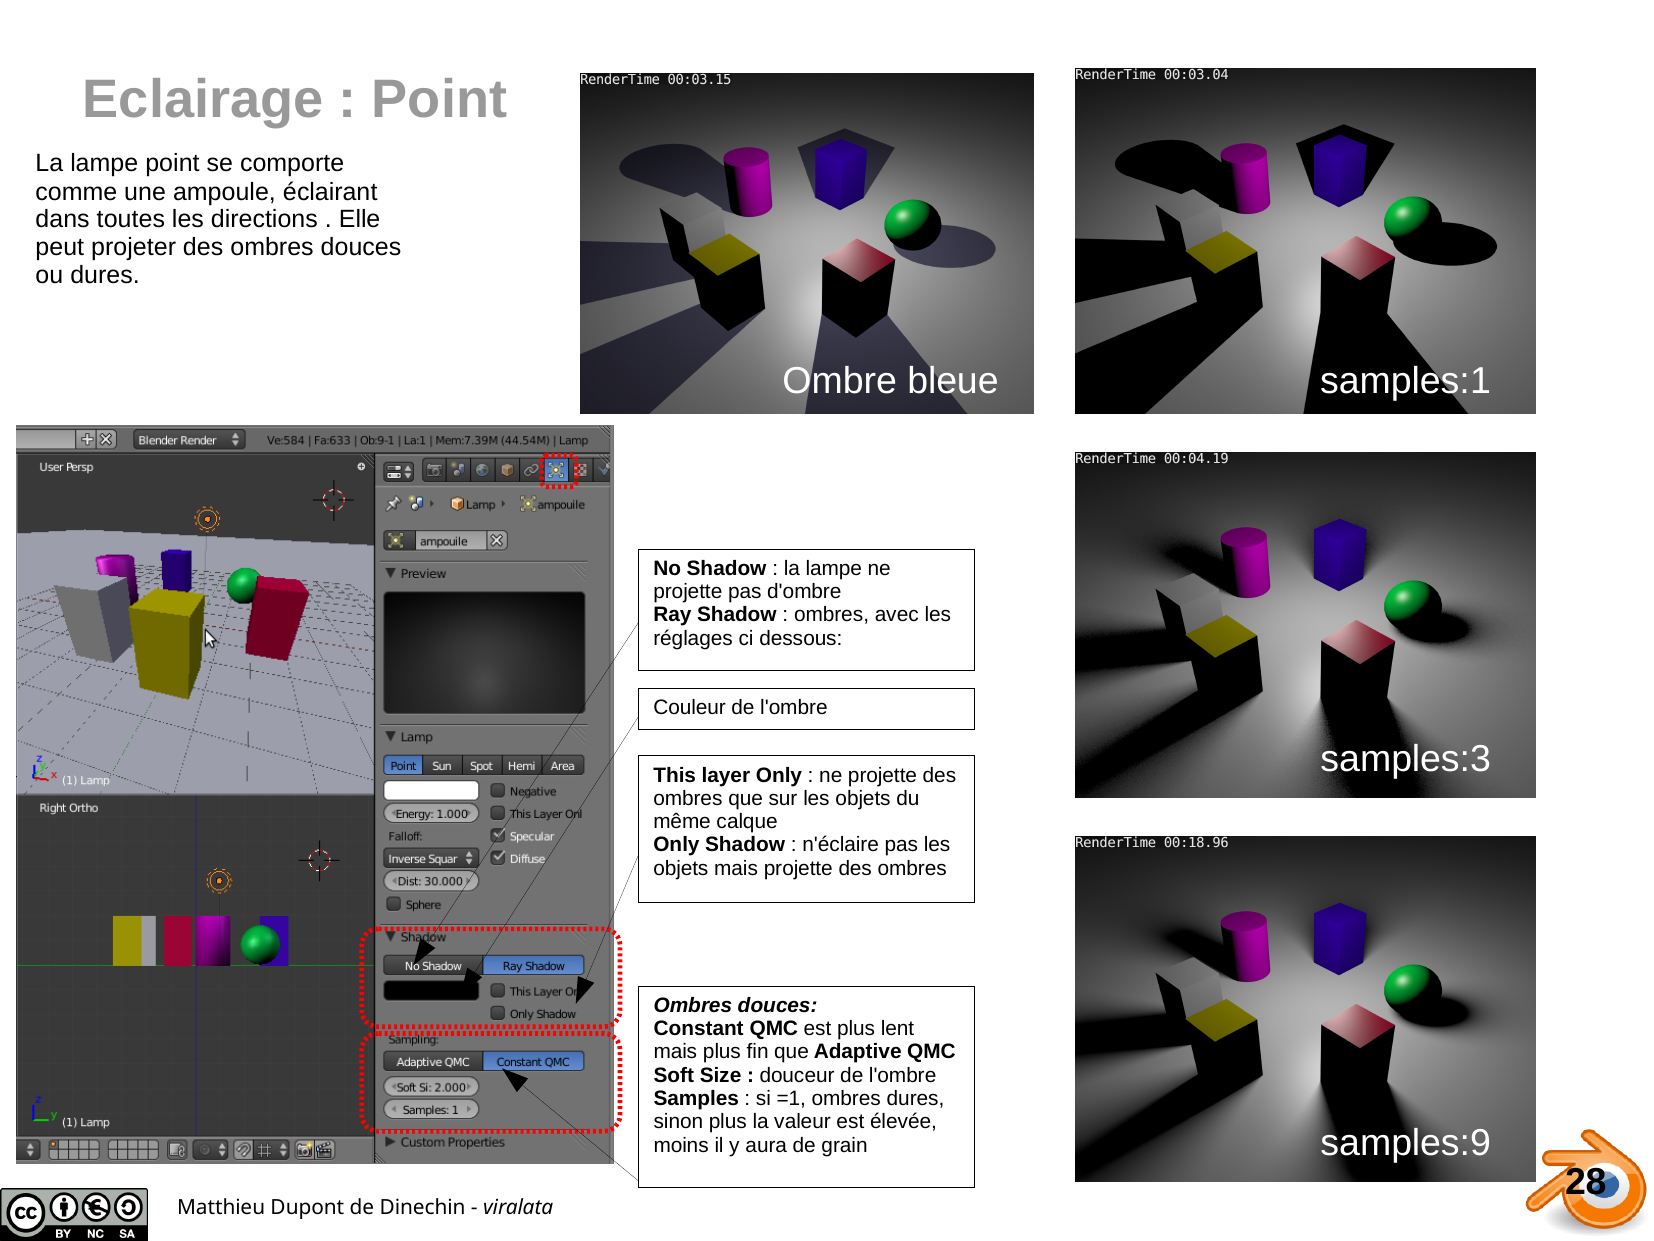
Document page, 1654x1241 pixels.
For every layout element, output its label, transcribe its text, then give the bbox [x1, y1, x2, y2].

text_box La lampe point se comporte comme une ampoule, éclairant dans toutes les directions . Elle peut projeter des ombres douces ou dures. [20, 141, 443, 355]
text_box samples:1 [1305, 352, 1506, 414]
text_box Couleur de l'ombre [638, 688, 975, 730]
text_box samples:9 [1305, 1113, 1506, 1176]
text_box samples:3 [1305, 730, 1506, 792]
text_box This layer Only : ne projette des ombres que sur les objets du même calque Only Shadow : n'éclaire pas les objets mais projette des ombres [638, 755, 975, 903]
picture [1075, 452, 1536, 798]
text_box Ombres douces: Constant QMC est plus lent mais plus fin que Adaptive QMC Soft Size : douceur de l'ombre Samples : si =1, ombres dures, sinon plus la valeur est élevée, moins il y aura de grain [638, 986, 975, 1188]
picture [16, 425, 614, 1164]
picture [0, 1188, 148, 1241]
text_box No Shadow : la lampe ne projette pas d'ombre Ray Shadow : ombres, avec les réglages ci dessous: [638, 549, 975, 671]
text_box Ombre bleue [767, 352, 1014, 414]
picture [1075, 836, 1648, 1241]
title Eclairage : Point [82, 56, 1565, 141]
picture [1075, 141, 1536, 414]
picture [580, 141, 1034, 414]
